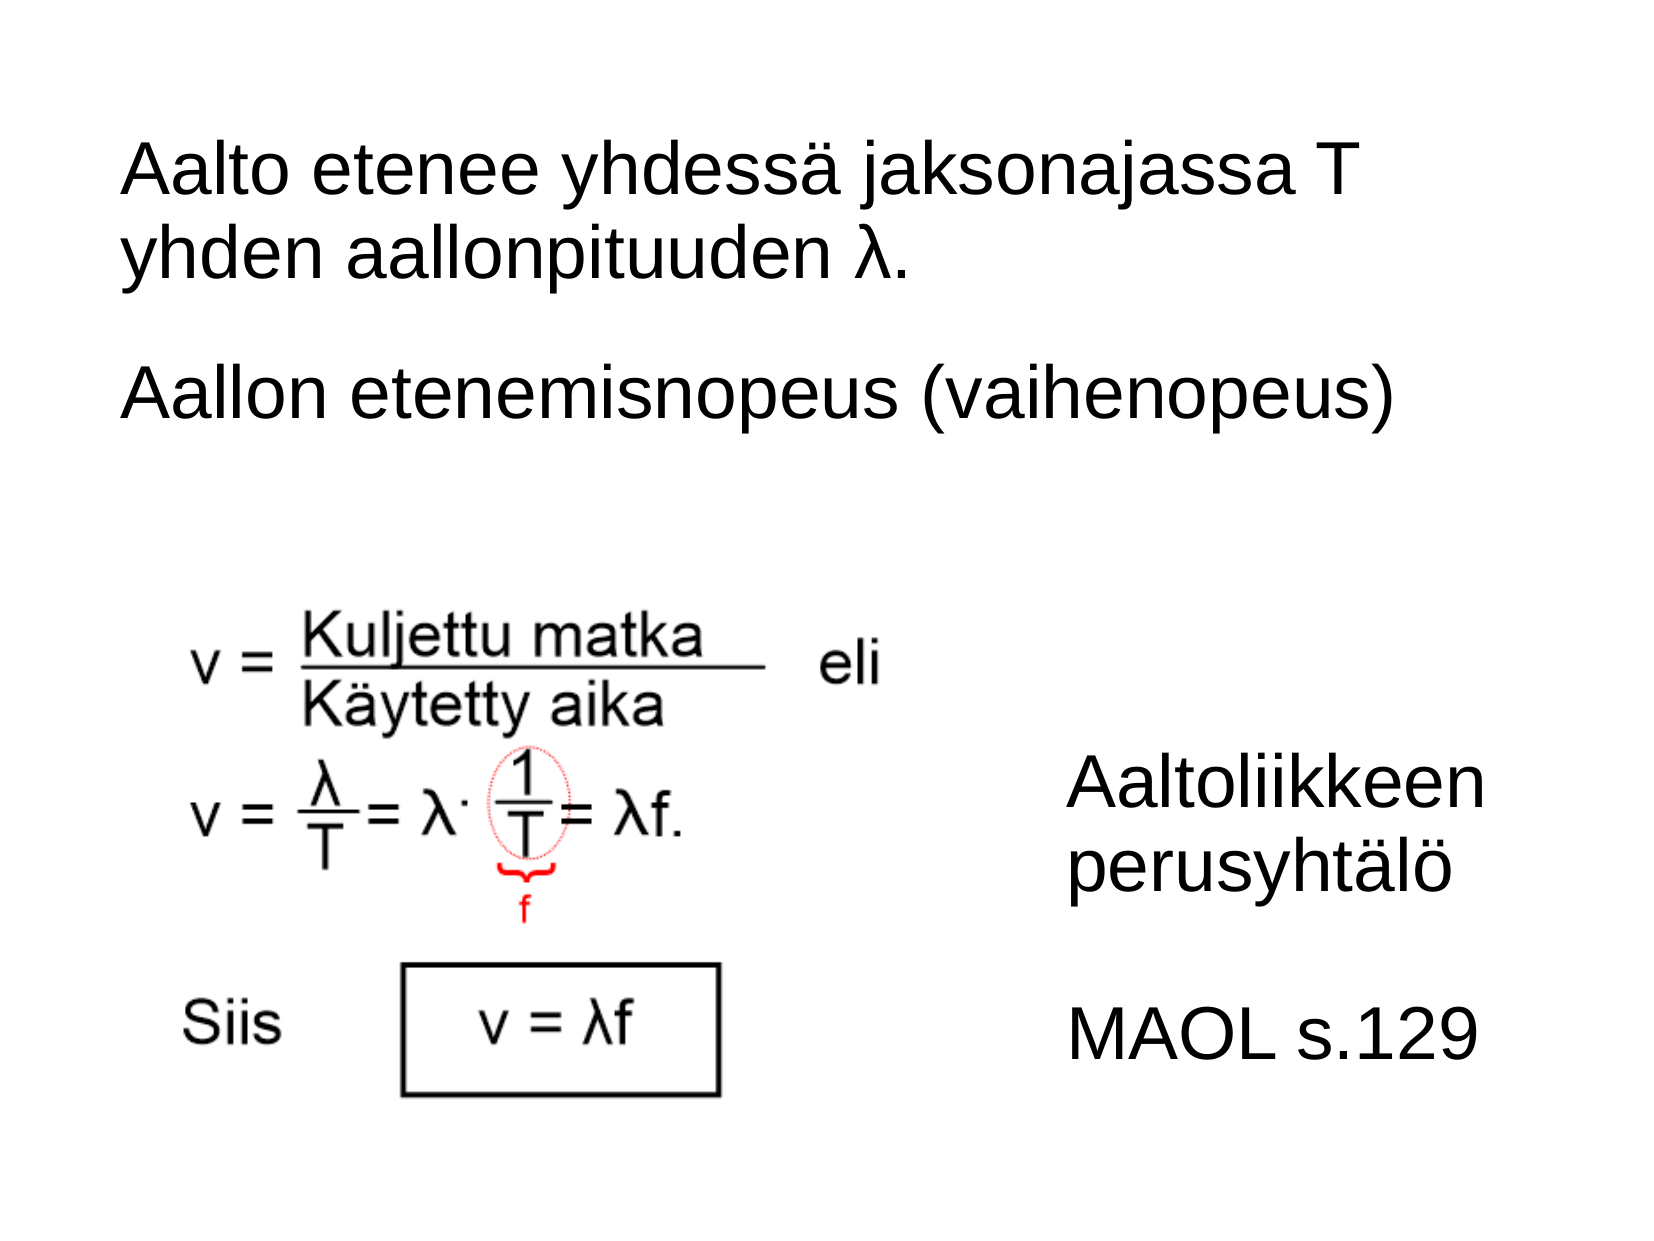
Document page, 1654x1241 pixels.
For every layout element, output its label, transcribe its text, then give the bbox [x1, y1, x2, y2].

picture [129, 519, 991, 1133]
text_box Aaltoliikkeen perusyhtälö MAOL s.129 [1051, 732, 1522, 1084]
text_box Aalto etenee yhdessä jaksonajassa T yhden aallonpituuden λ. Aallon etenemisnopeus (vaihenopeus) [105, 118, 1501, 485]
